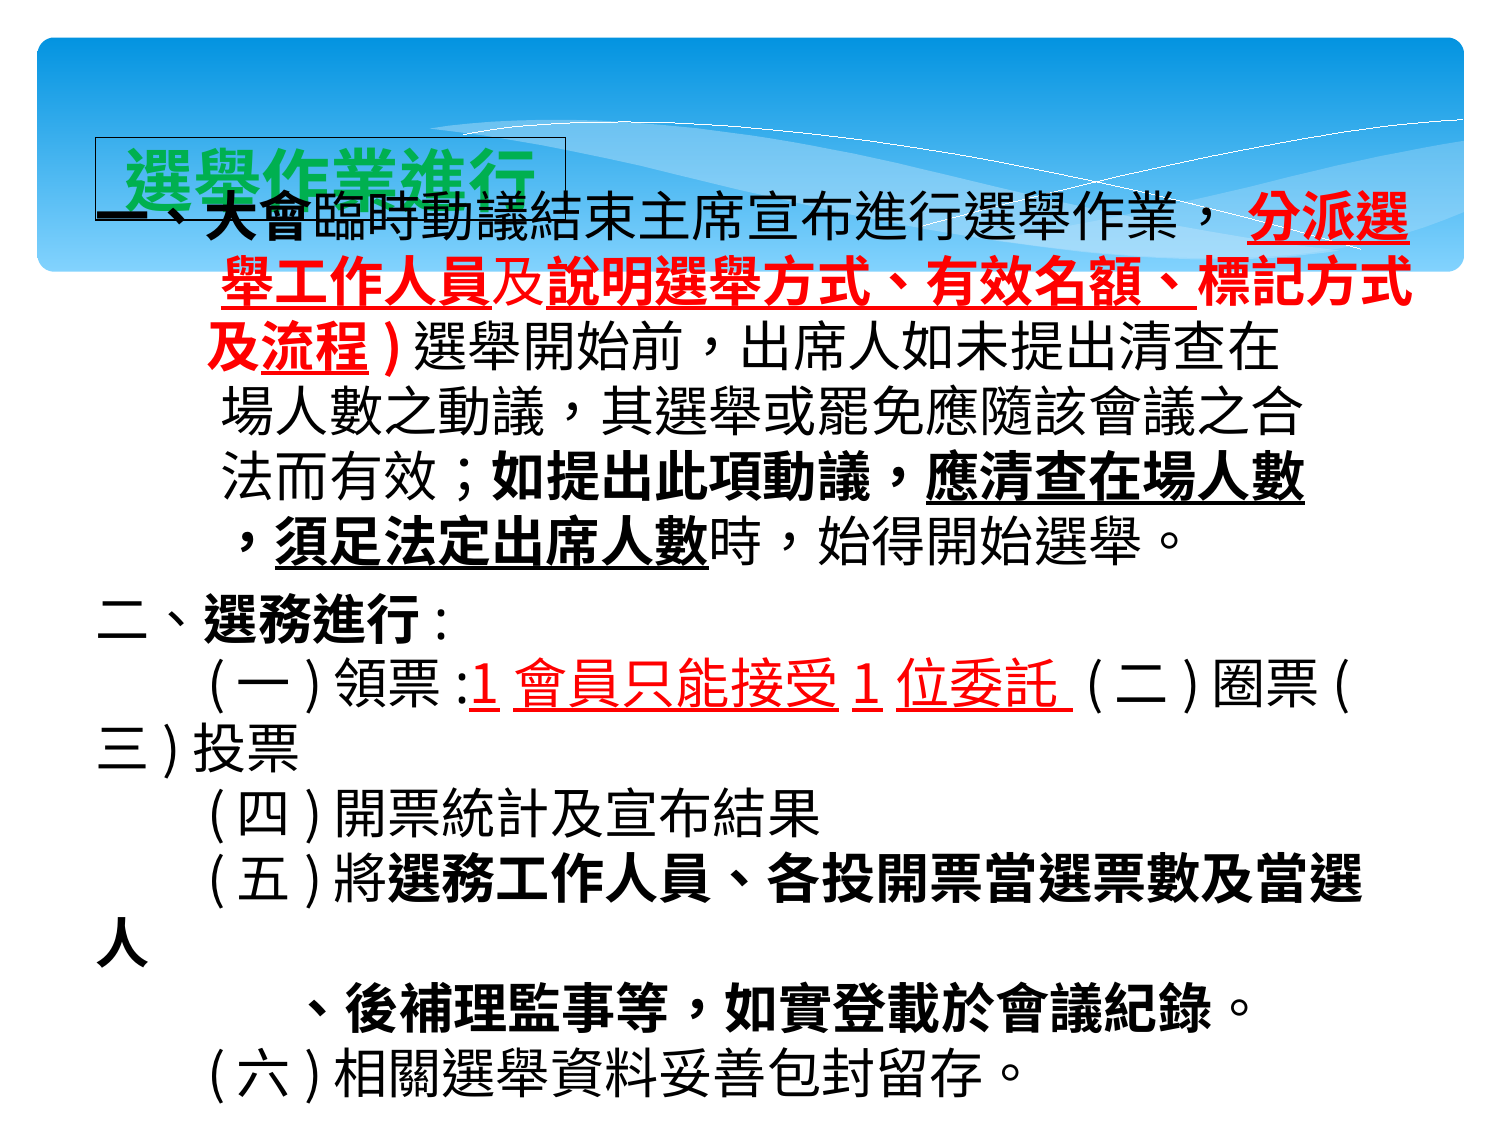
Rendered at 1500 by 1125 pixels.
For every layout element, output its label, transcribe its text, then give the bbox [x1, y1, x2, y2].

text_box 一、大會臨時動議結束主席宣布進行選舉作業， 分派選 舉工作人員及說明選舉方式、有效名額、標記方式 及流程)選舉開始前，出席人如未提出清查在 場人數之動議，其選舉或罷免應隨該會議之合 法而有效；如提出此項動議，應清查在場人數 ，須足法定出席人數時，始得開始選舉。 二、選務進行: (一)領票:1會員只能接受1位委託 (二)圈票(三)投票 (四)開票統計及宣布結果 (五)將選務工作人員、各投開票當選票數及當選人 、後補理監事等，如實登載於會議紀錄。 (六)相關選舉資料妥善包封留存。 [95, 182, 1416, 1105]
text_box 選舉作業進行 [412, 171, 426, 182]
text_box 選舉作業進行 [95, 137, 566, 182]
